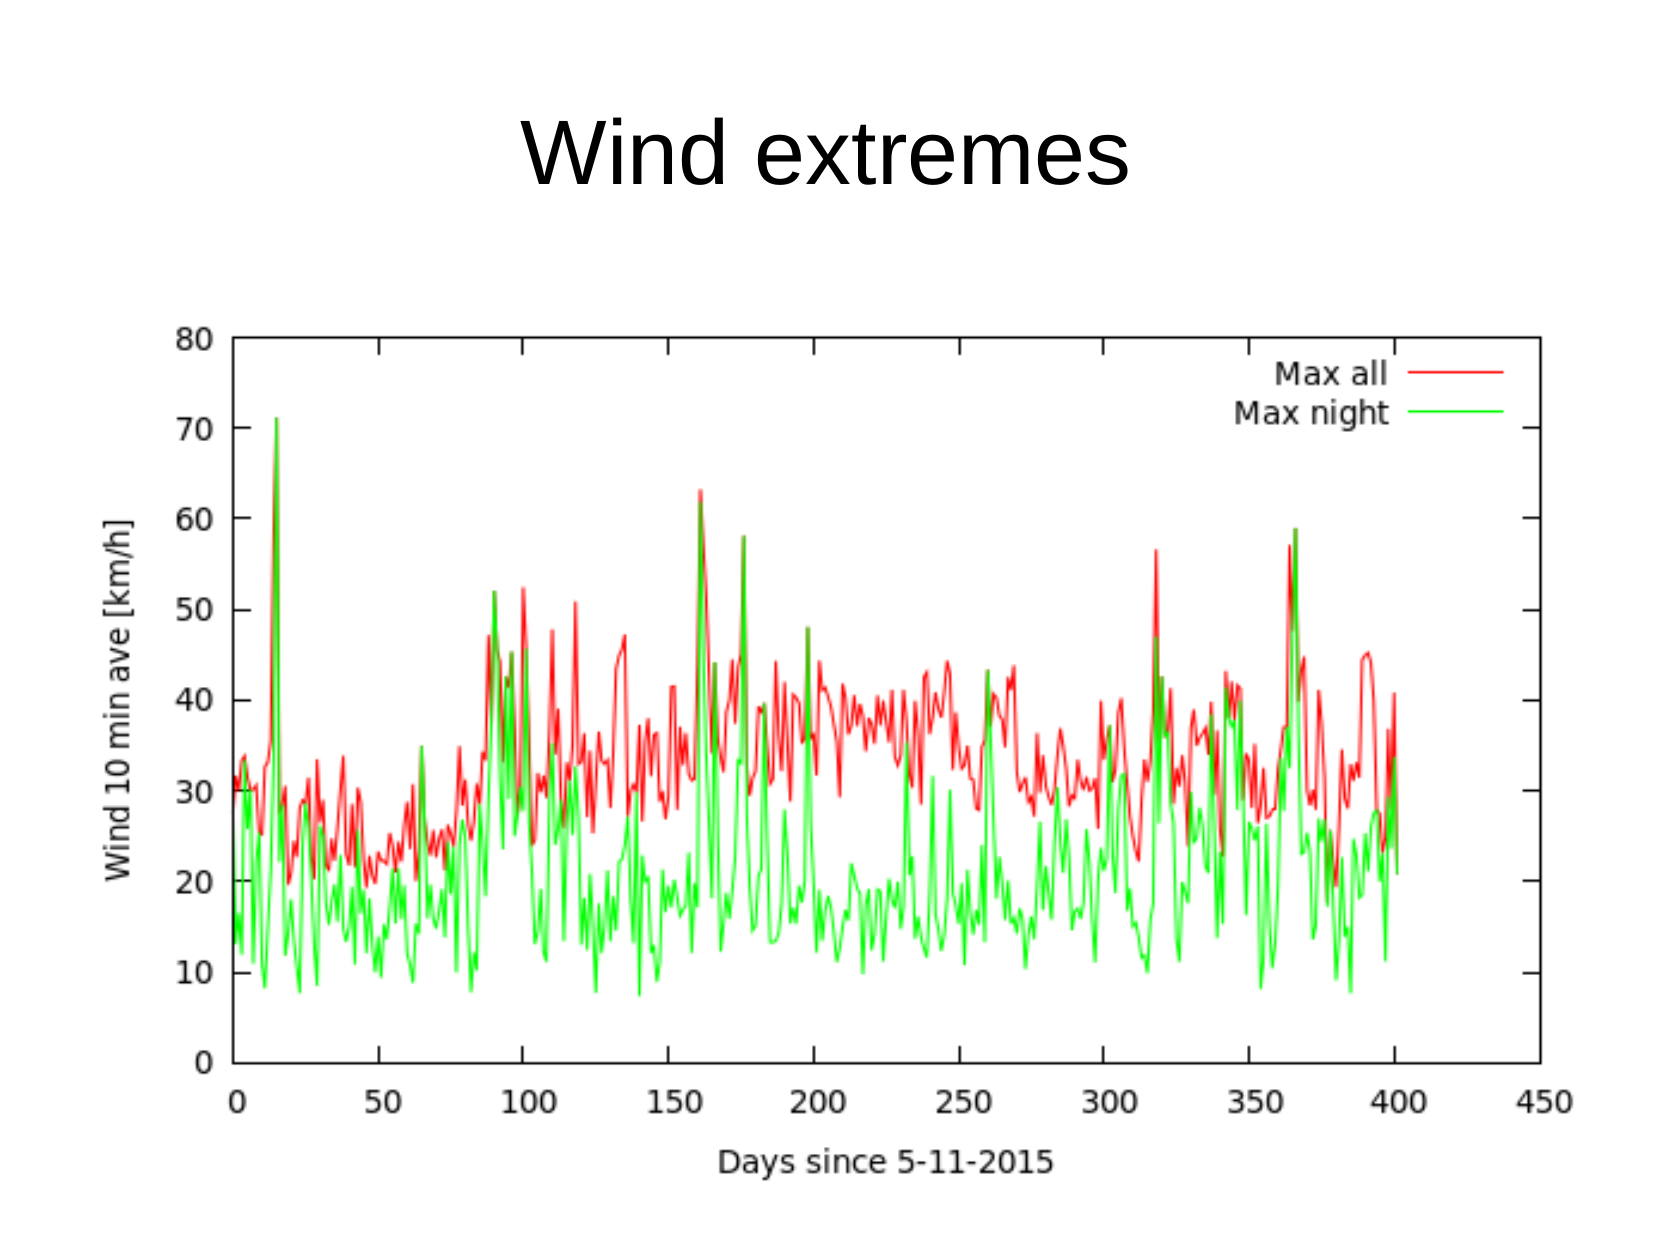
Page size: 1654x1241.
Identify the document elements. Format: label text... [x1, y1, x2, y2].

title Wind extremes [82, 49, 1571, 257]
picture [94, 307, 1595, 1183]
